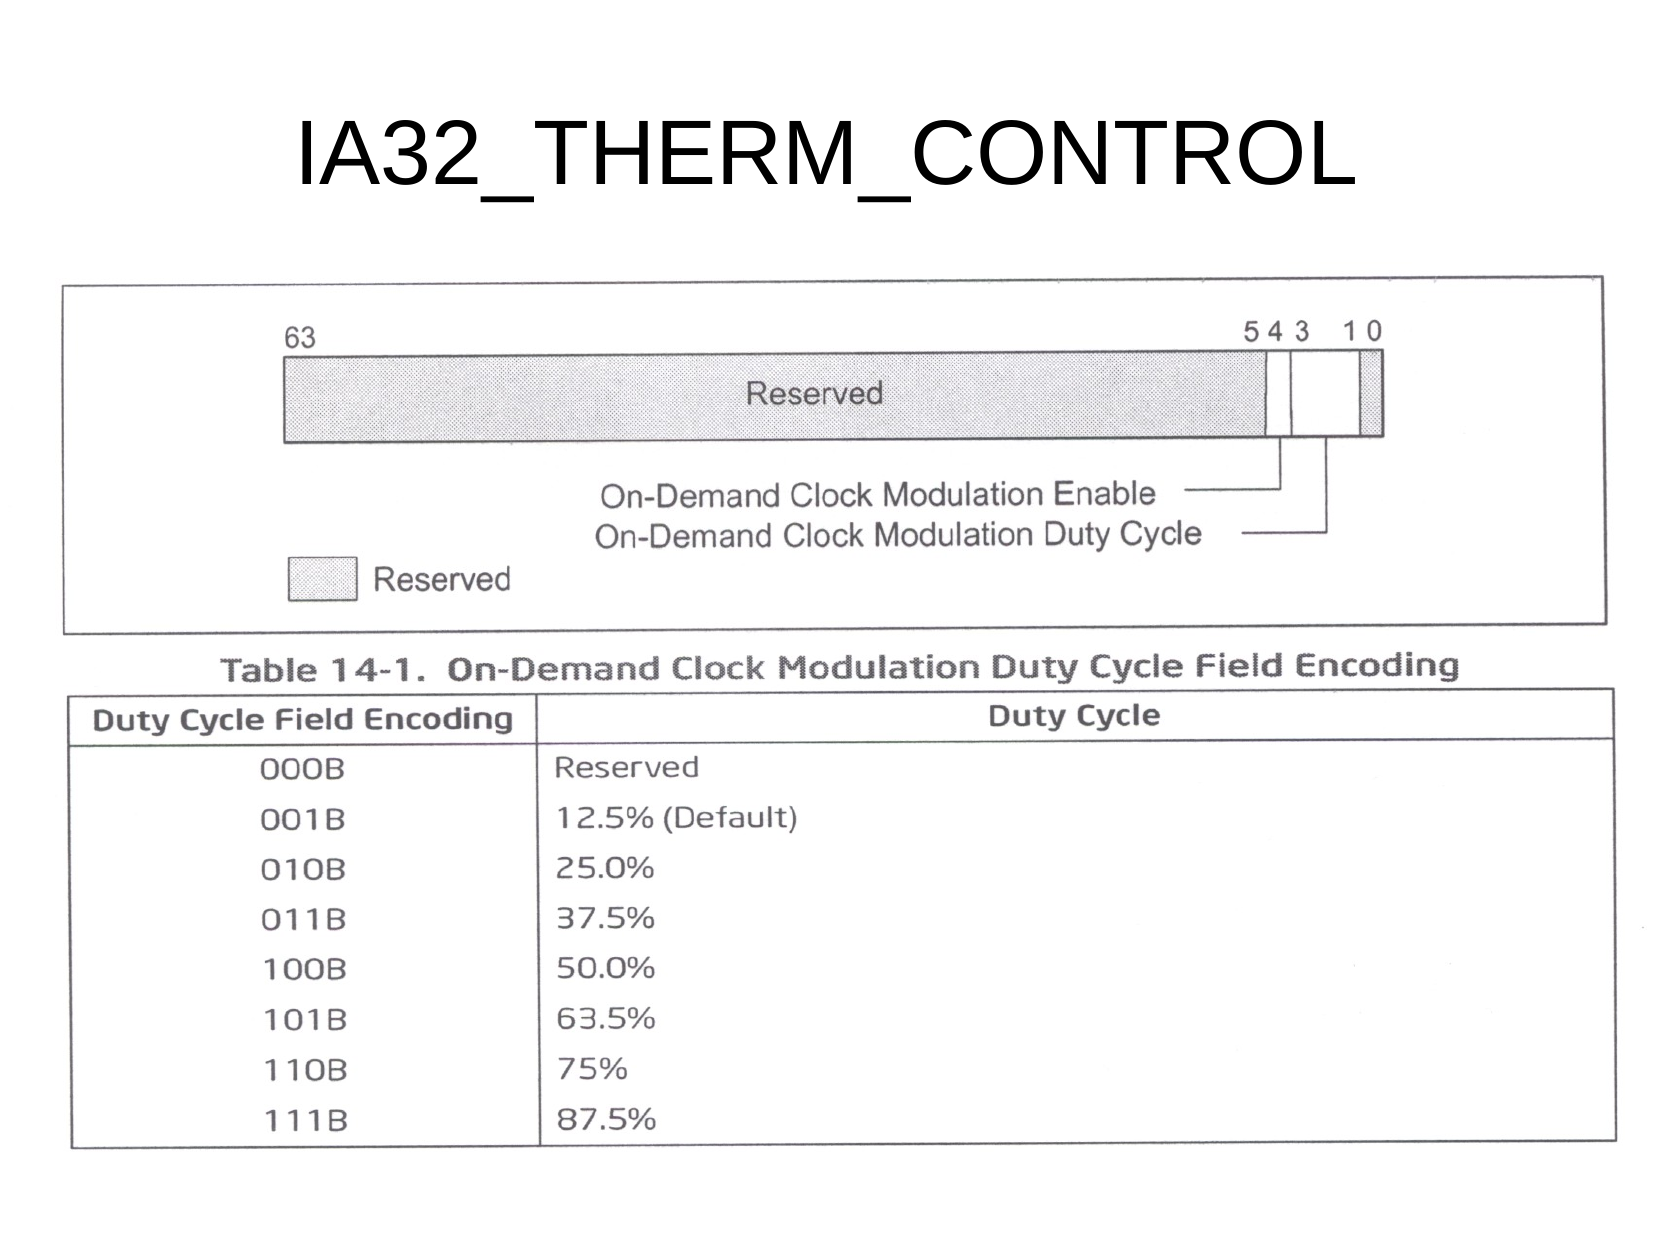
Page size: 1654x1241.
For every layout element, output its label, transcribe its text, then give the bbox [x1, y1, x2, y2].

picture [0, 246, 1651, 1163]
title IA32_THERM_CONTROL [82, 56, 1571, 246]
